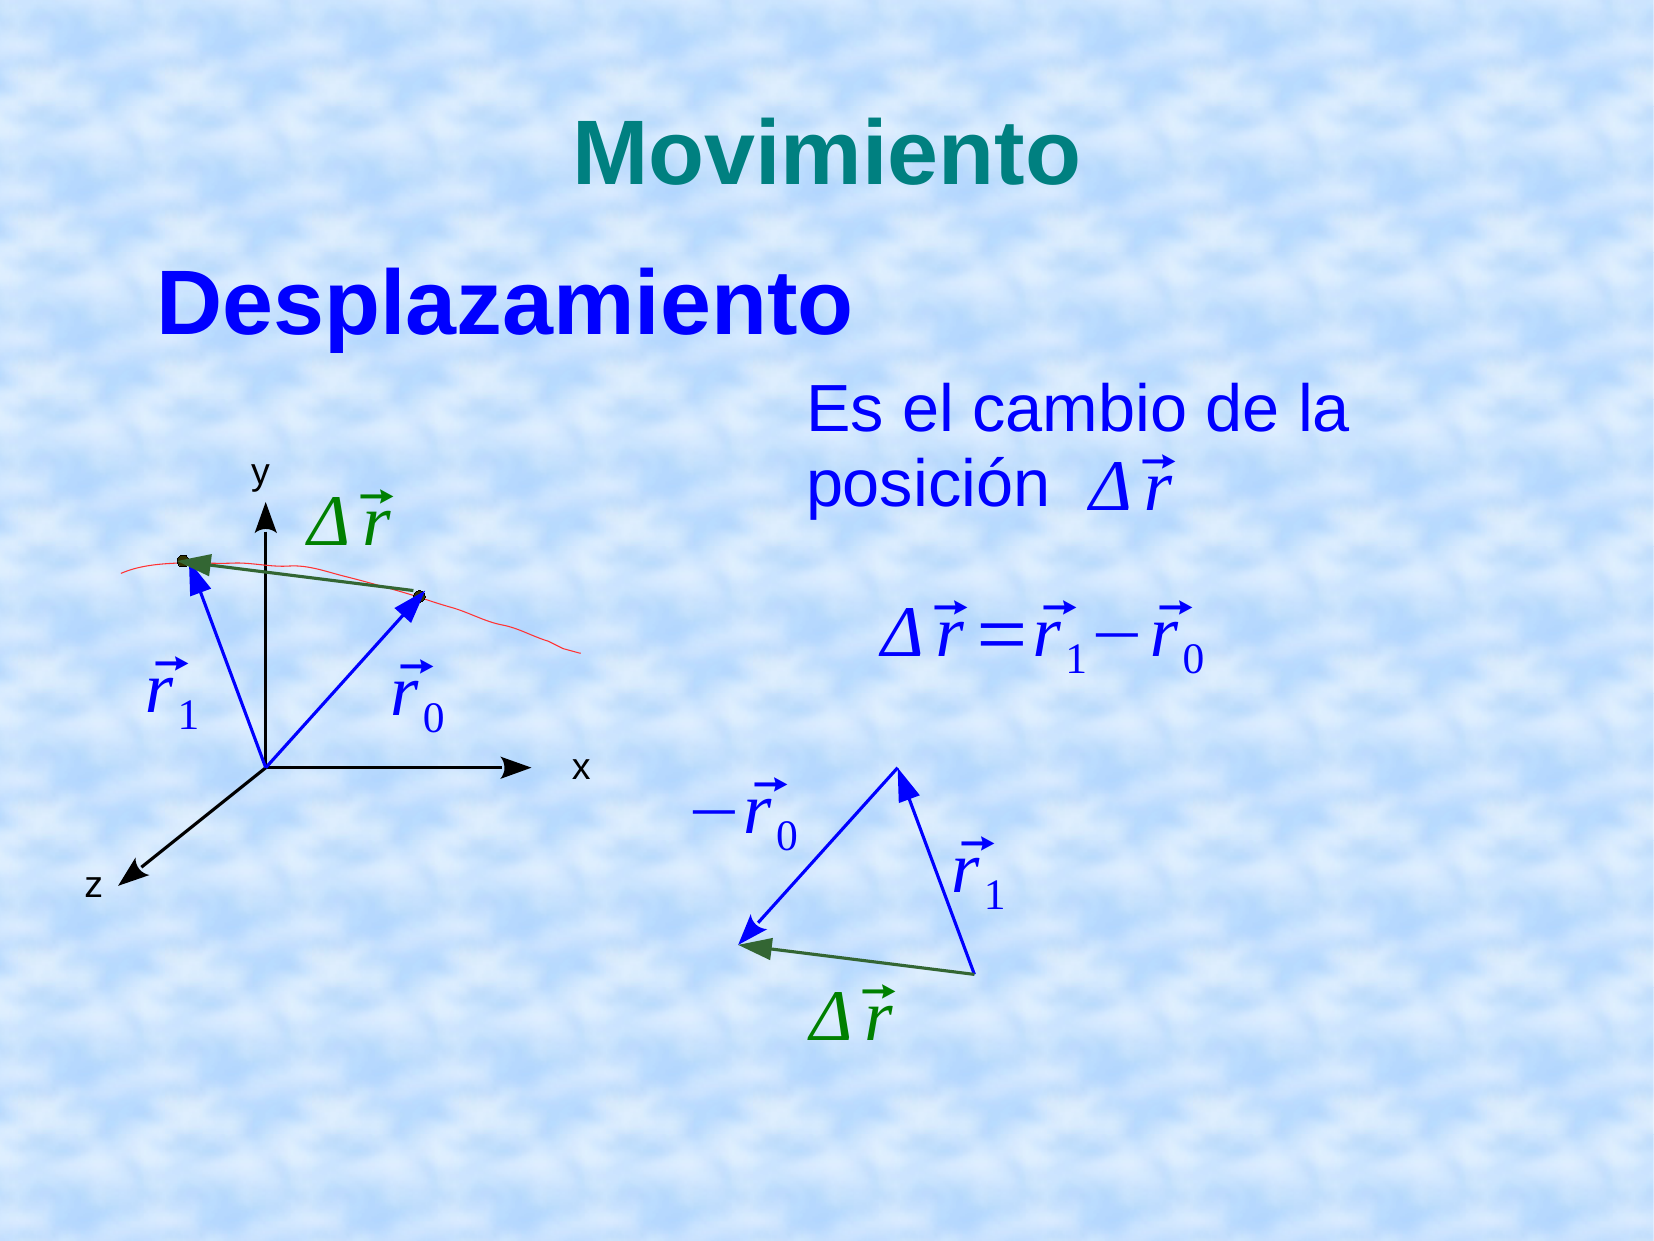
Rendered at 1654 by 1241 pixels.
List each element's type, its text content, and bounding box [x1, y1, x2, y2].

picture [0, 0, 1654, 1241]
text_box Es el cambio de la posición [649, 363, 1538, 674]
text_box [421, 594, 426, 602]
text_box y [236, 442, 285, 502]
chart [868, 590, 1211, 683]
text_box x [557, 738, 606, 798]
chart [679, 767, 805, 860]
text_box Desplazamiento [95, 200, 916, 406]
chart [295, 480, 405, 562]
chart [797, 974, 907, 1056]
text_box [177, 562, 187, 567]
text_box [413, 590, 422, 596]
chart [383, 649, 452, 742]
chart [138, 646, 206, 739]
chart [944, 826, 1012, 919]
text_box z [69, 856, 119, 916]
text_box [177, 555, 189, 560]
title Movimiento [82, 49, 1571, 257]
chart [1076, 444, 1186, 526]
